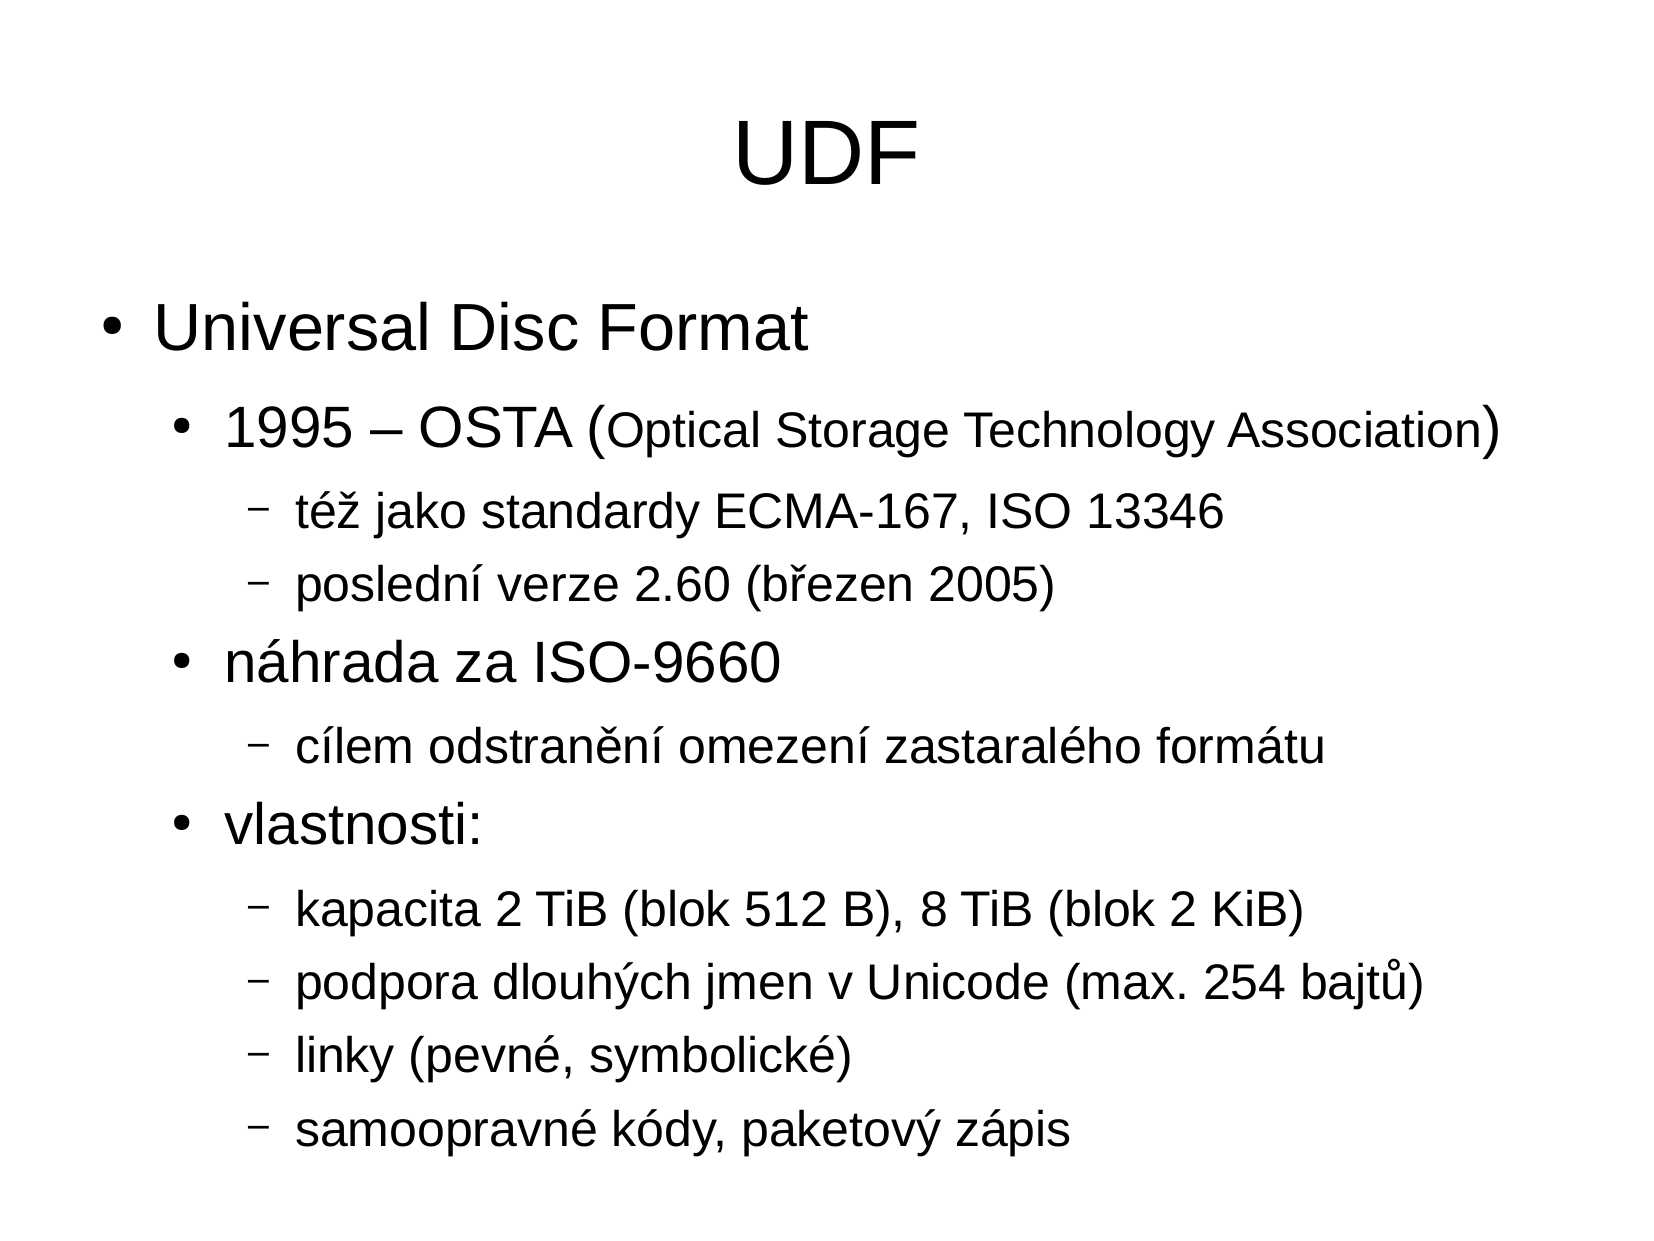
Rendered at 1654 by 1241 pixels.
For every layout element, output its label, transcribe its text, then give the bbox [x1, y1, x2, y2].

list Universal Disc Format 1995 – OSTA (Optical Storage Technology Association) též jako standardy ECMA-167, ISO 13346 poslední verze 2.60 (březen 2005) náhrada za ISO-9660 cílem odstranění omezení zastaralého formátu vlastnosti: kapacita 2 TiB (blok 512 B), 8 TiB (blok 2 KiB) podpora dlouhých jmen v Unicode (max. 254 bajtů) linky (pevné, symbolické) samoopravné kódy, paketový zápis [82, 290, 1571, 1158]
title UDF [82, 56, 1571, 250]
